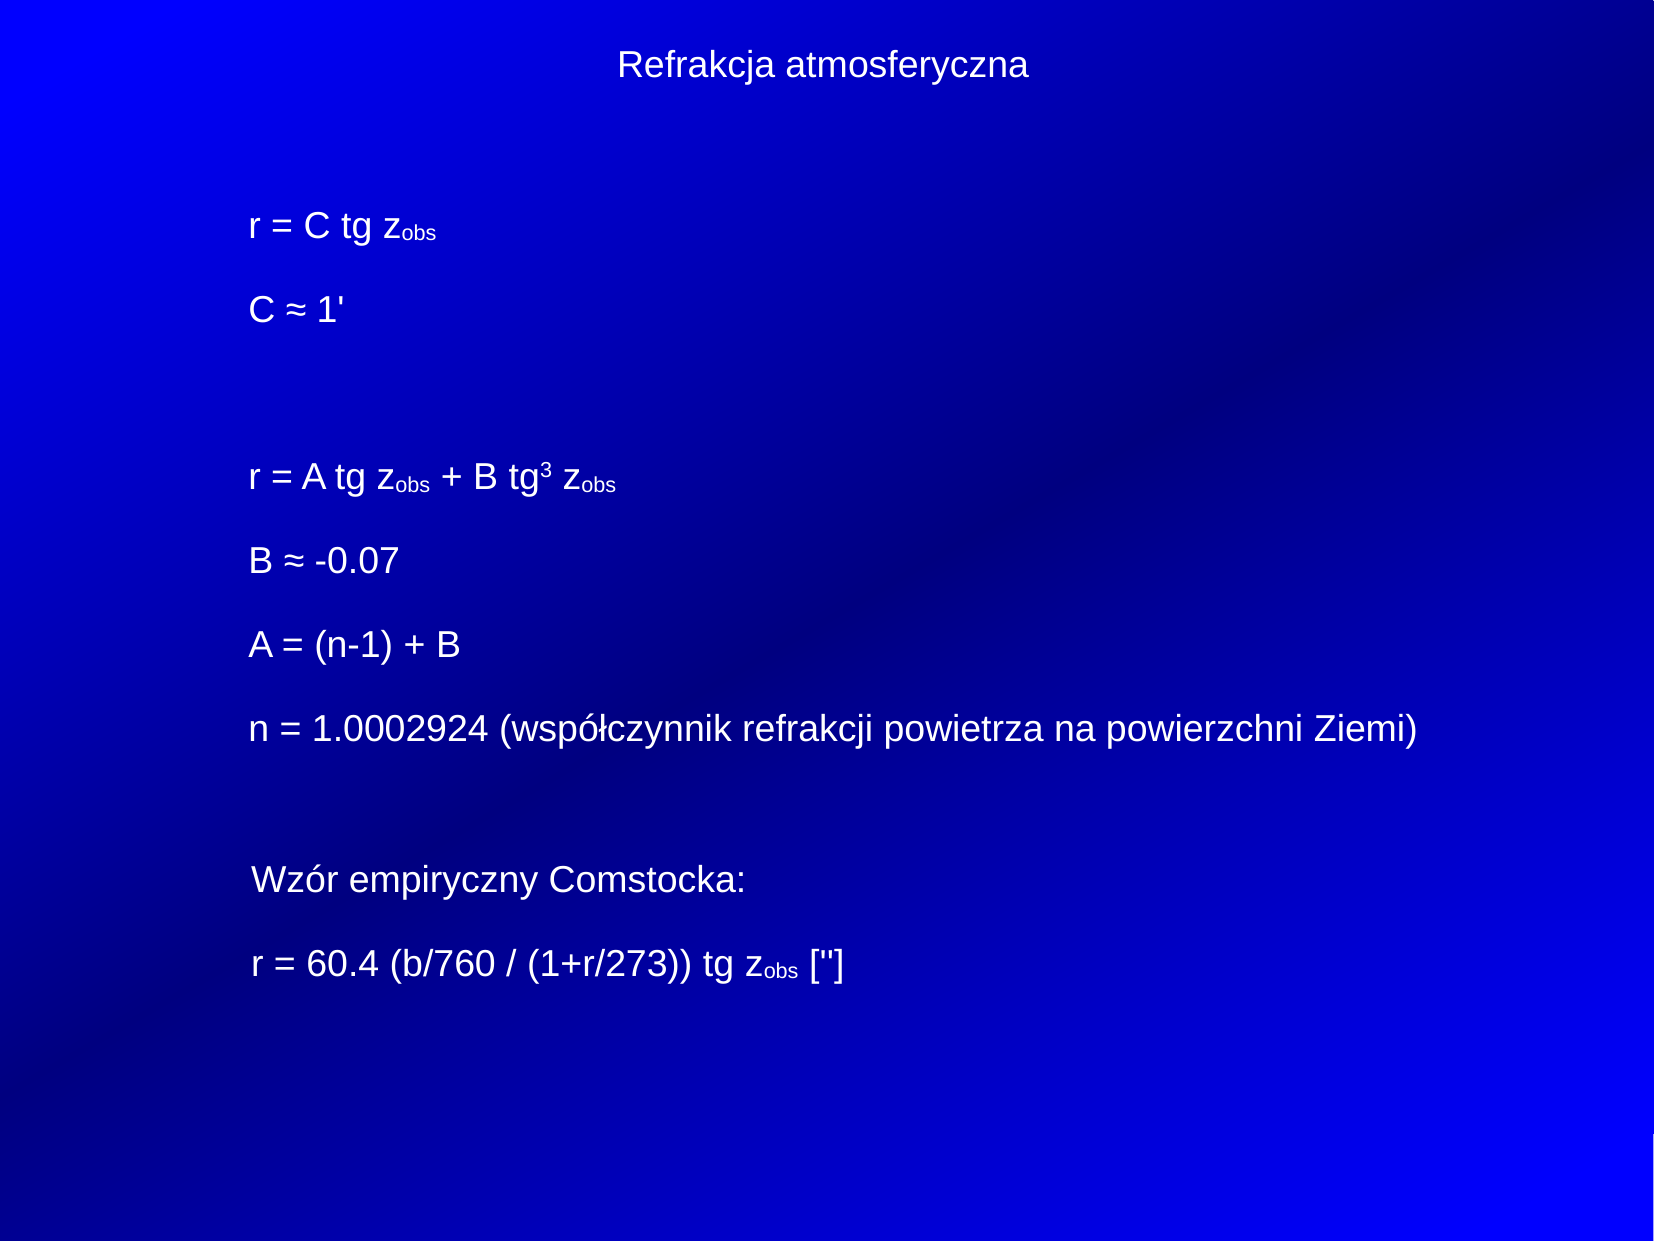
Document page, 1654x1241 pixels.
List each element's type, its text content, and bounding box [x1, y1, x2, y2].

text_box r = C tg zobs C ≈ 1' r = A tg zobs + B tg3 zobs B ≈ -0.07 A = (n-1) + B n = 1.0002924 (współczynnik refrakcji powietrza na powierzchni Ziemi) [233, 196, 1433, 784]
text_box Wzór empiryczny Comstocka: r = 60.4 (b/760 / (1+r/273)) tg zobs [''] [236, 850, 860, 1004]
text_box Refrakcja atmosferyczna [602, 35, 1045, 93]
